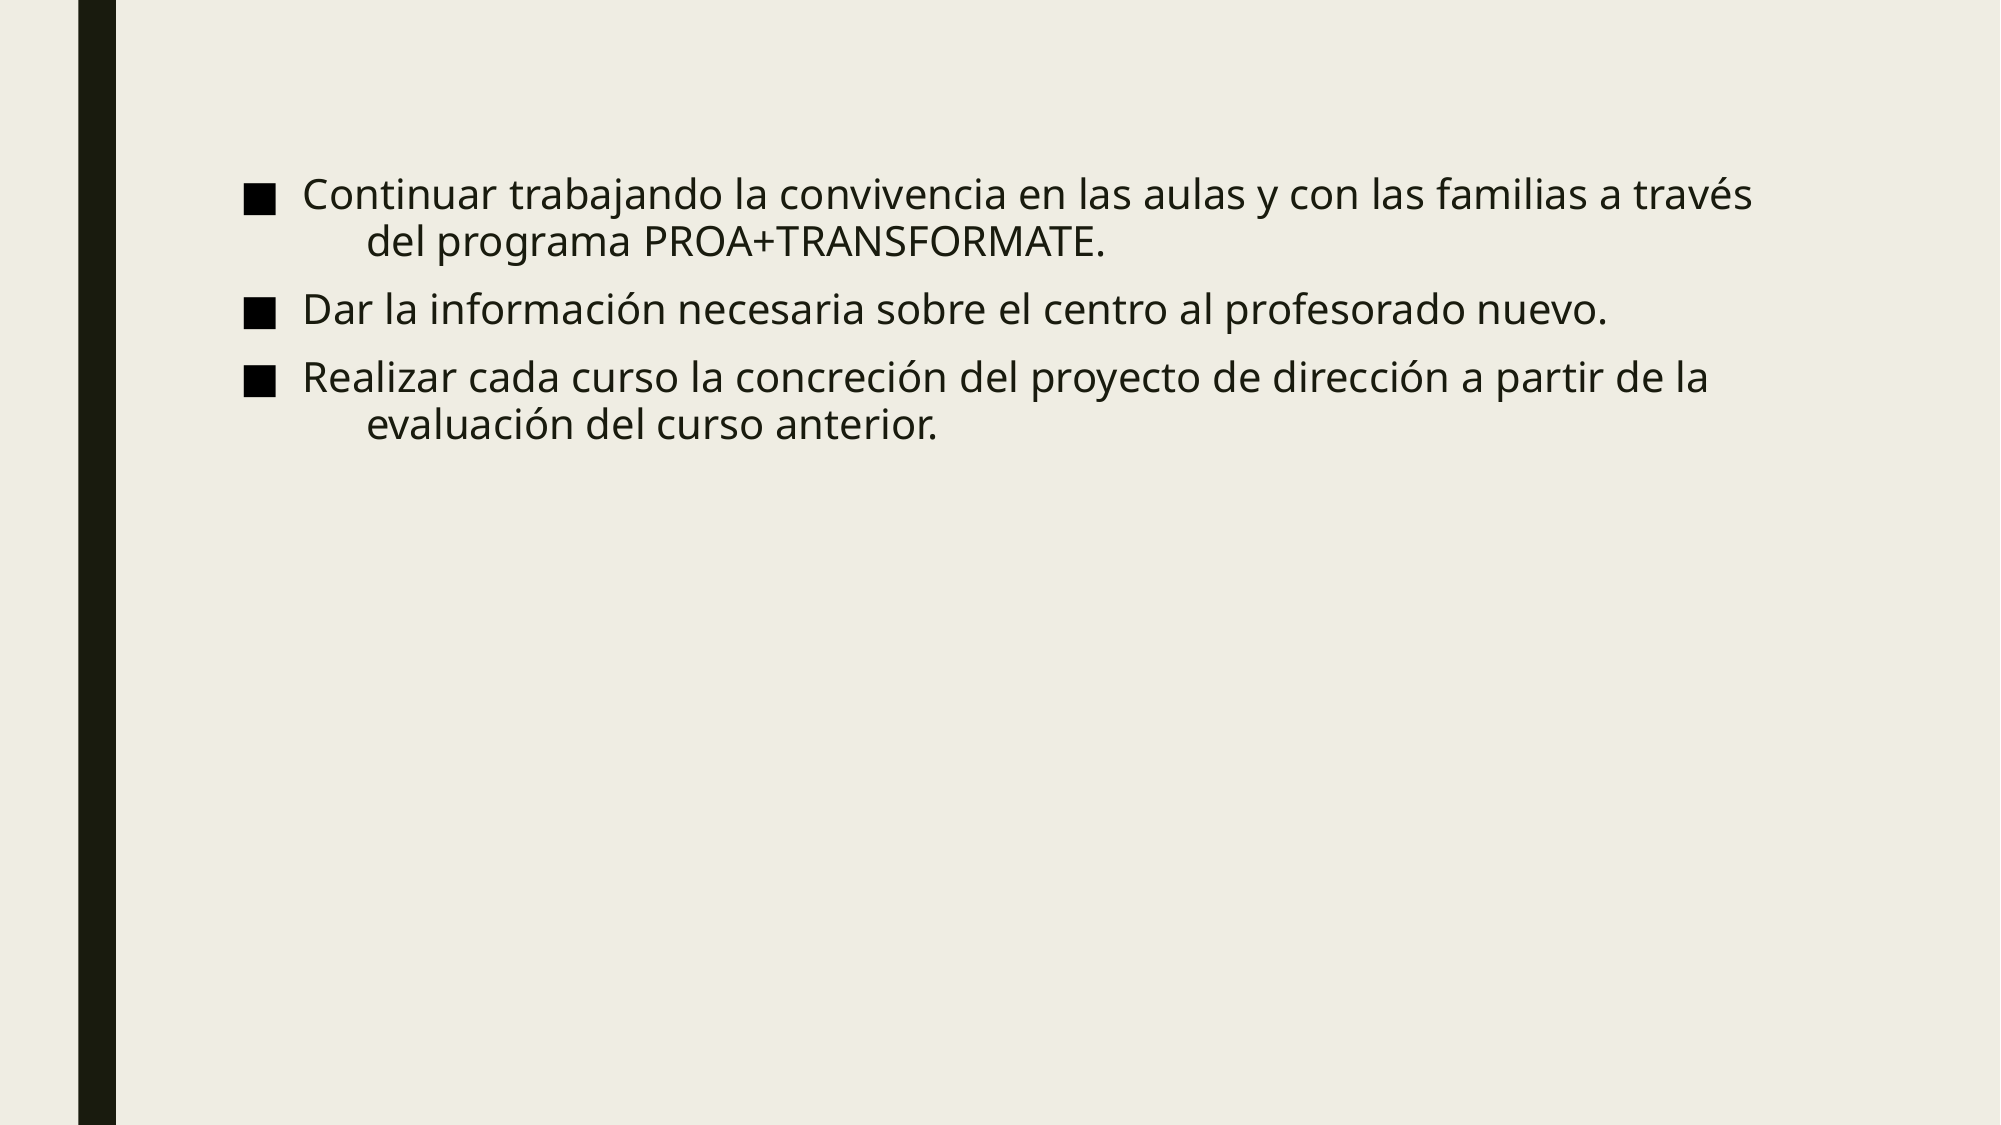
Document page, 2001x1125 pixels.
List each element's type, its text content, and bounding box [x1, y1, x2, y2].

list Continuar trabajando la convivencia en las aulas y con las familias a través del programa PROA+TRANSFORMATE. Dar la información necesaria sobre el centro al profesorado nuevo. Realizar cada curso la concreción del proyecto de dirección a partir de la evaluación del curso anterior. [225, 164, 1801, 963]
